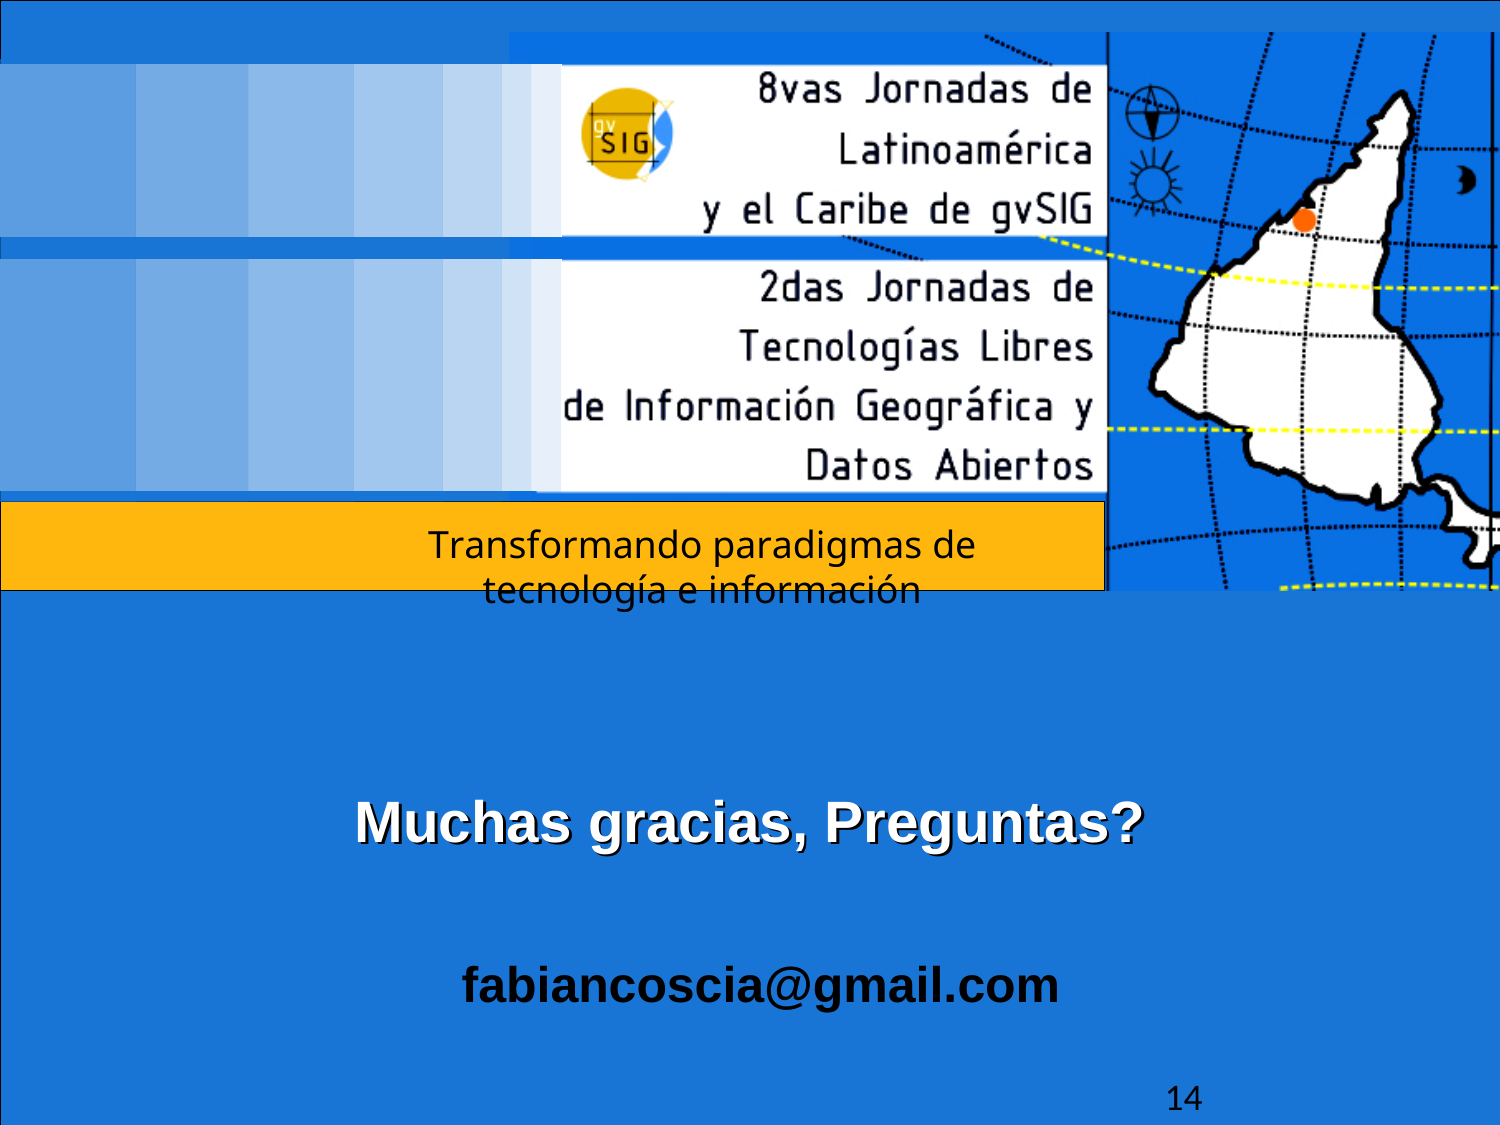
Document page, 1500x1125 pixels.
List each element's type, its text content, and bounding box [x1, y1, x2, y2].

title Muchas gracias, Preguntas? [112, 708, 1388, 929]
picture [509, 32, 1500, 591]
text_box <número> [1149, 1065, 1500, 1125]
text_box fabiancoscia@gmail.com [236, 944, 1287, 1058]
